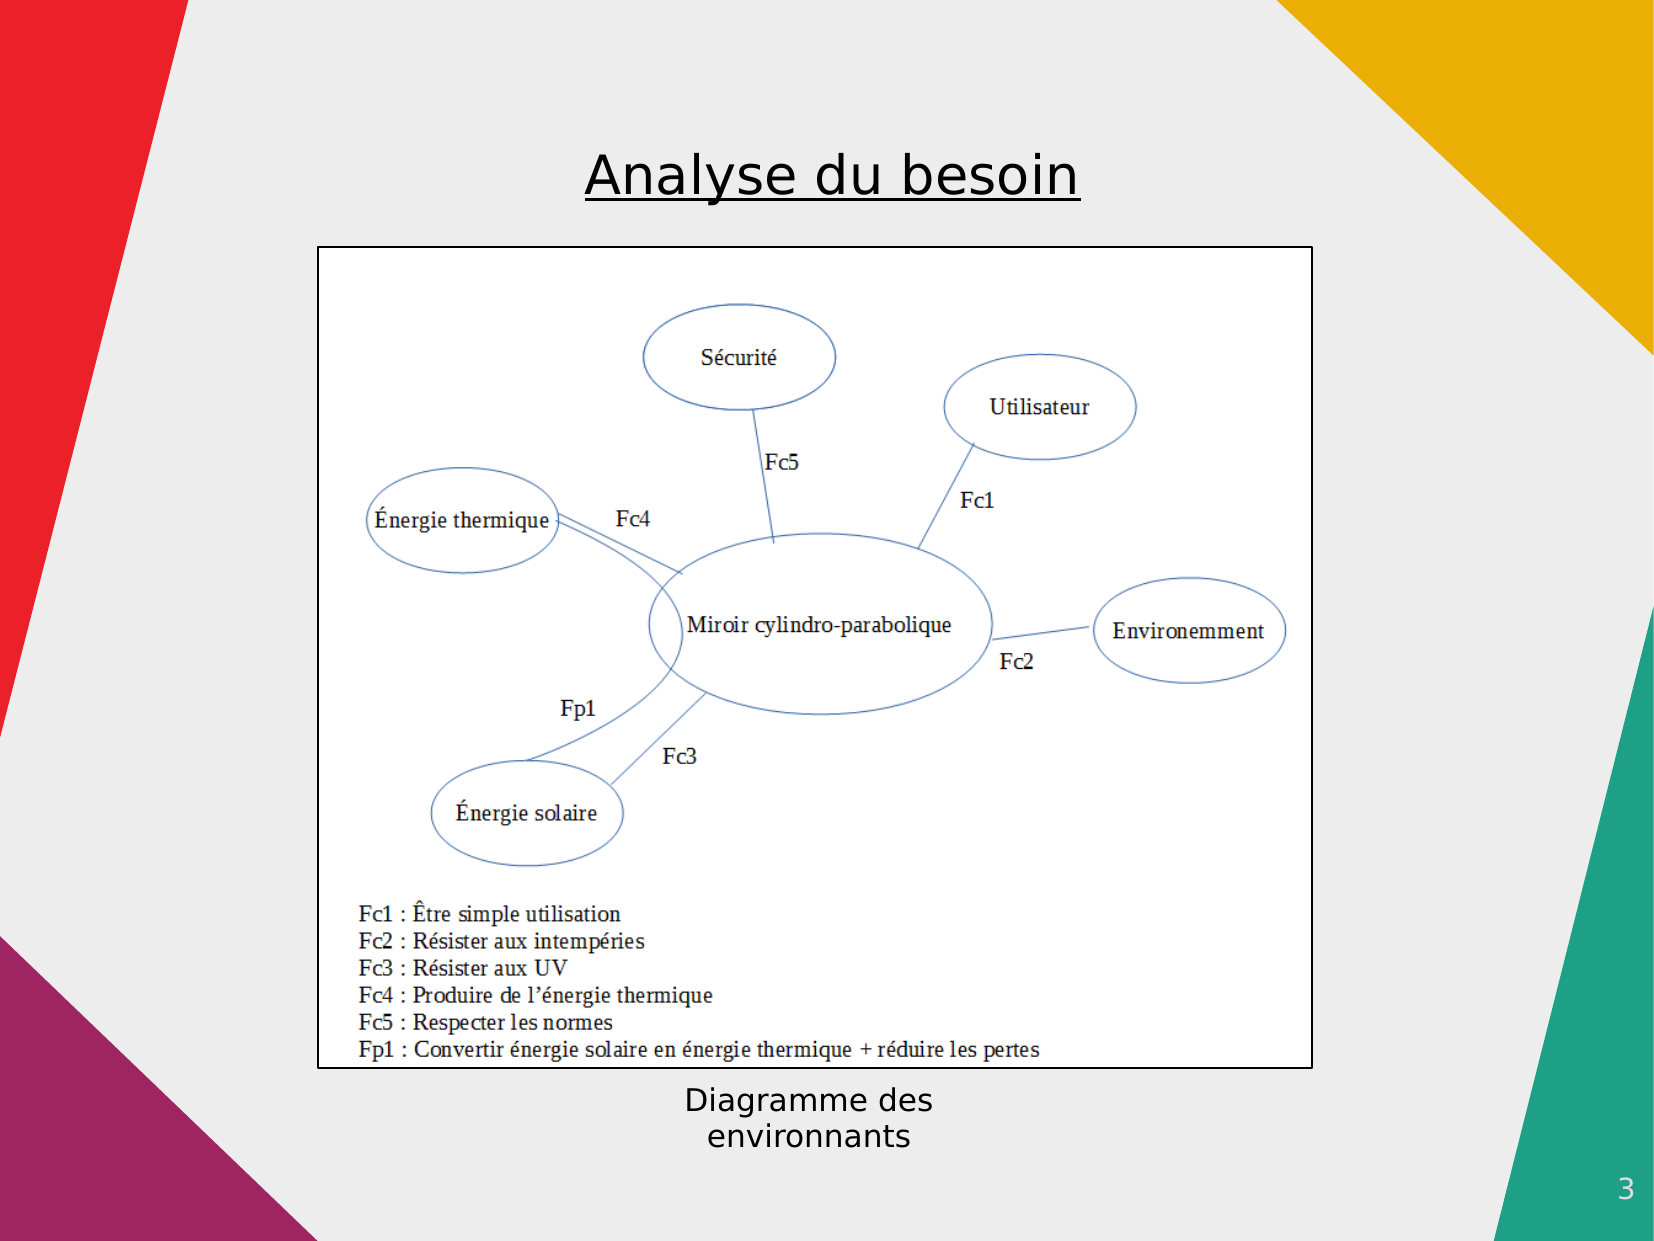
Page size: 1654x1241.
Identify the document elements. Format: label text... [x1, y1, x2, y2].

text_box Diagramme des environnants [566, 1074, 1052, 1163]
picture [318, 248, 1312, 1068]
text_box Analyse du besoin [236, 137, 1441, 216]
